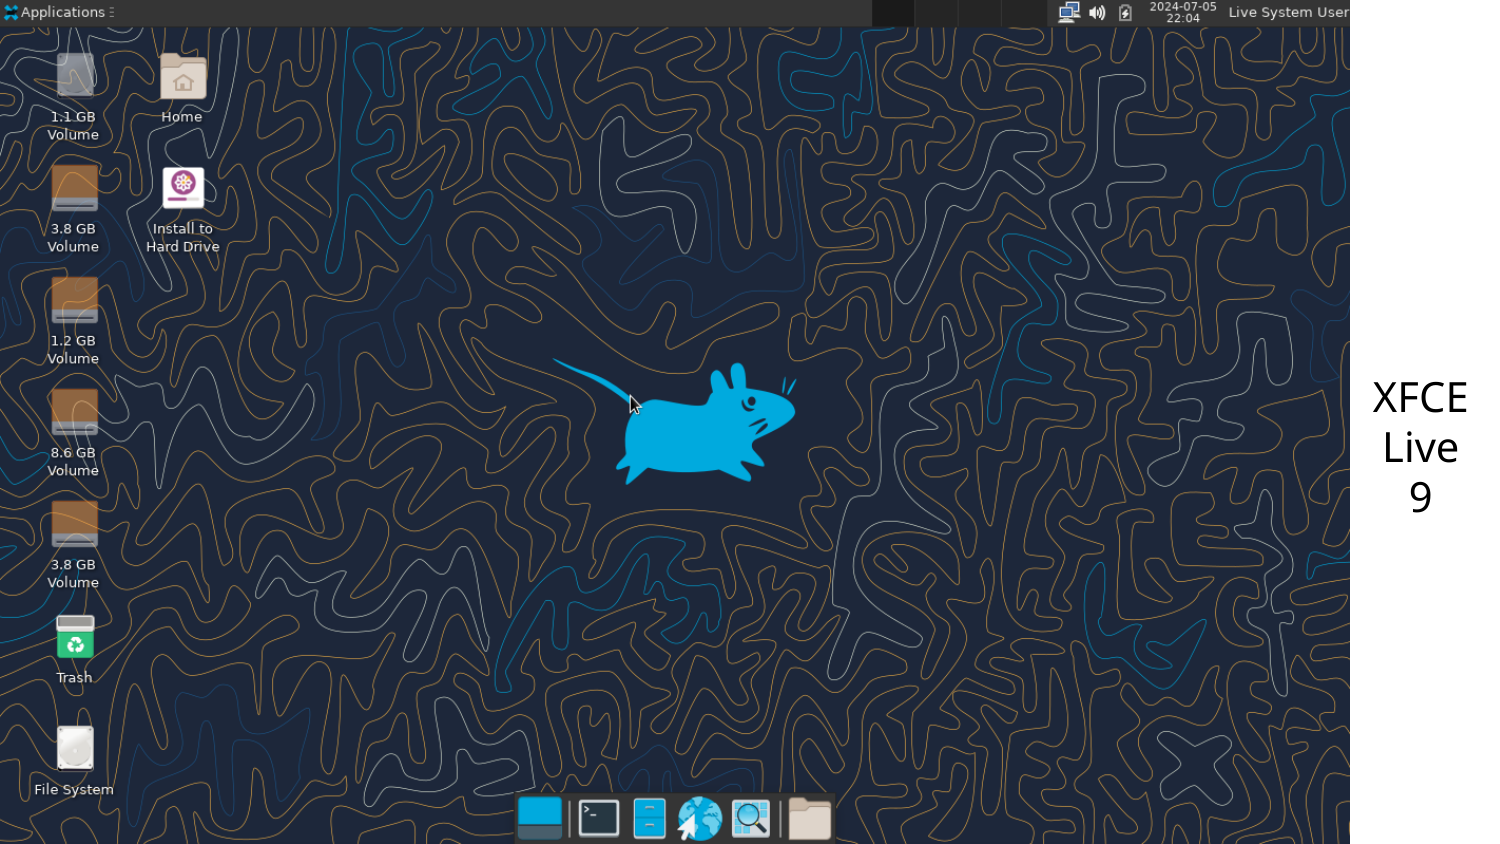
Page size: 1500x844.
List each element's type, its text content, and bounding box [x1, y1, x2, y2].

picture [0, 0, 1350, 844]
text_box XFCE Live 9 [1350, 356, 1500, 537]
